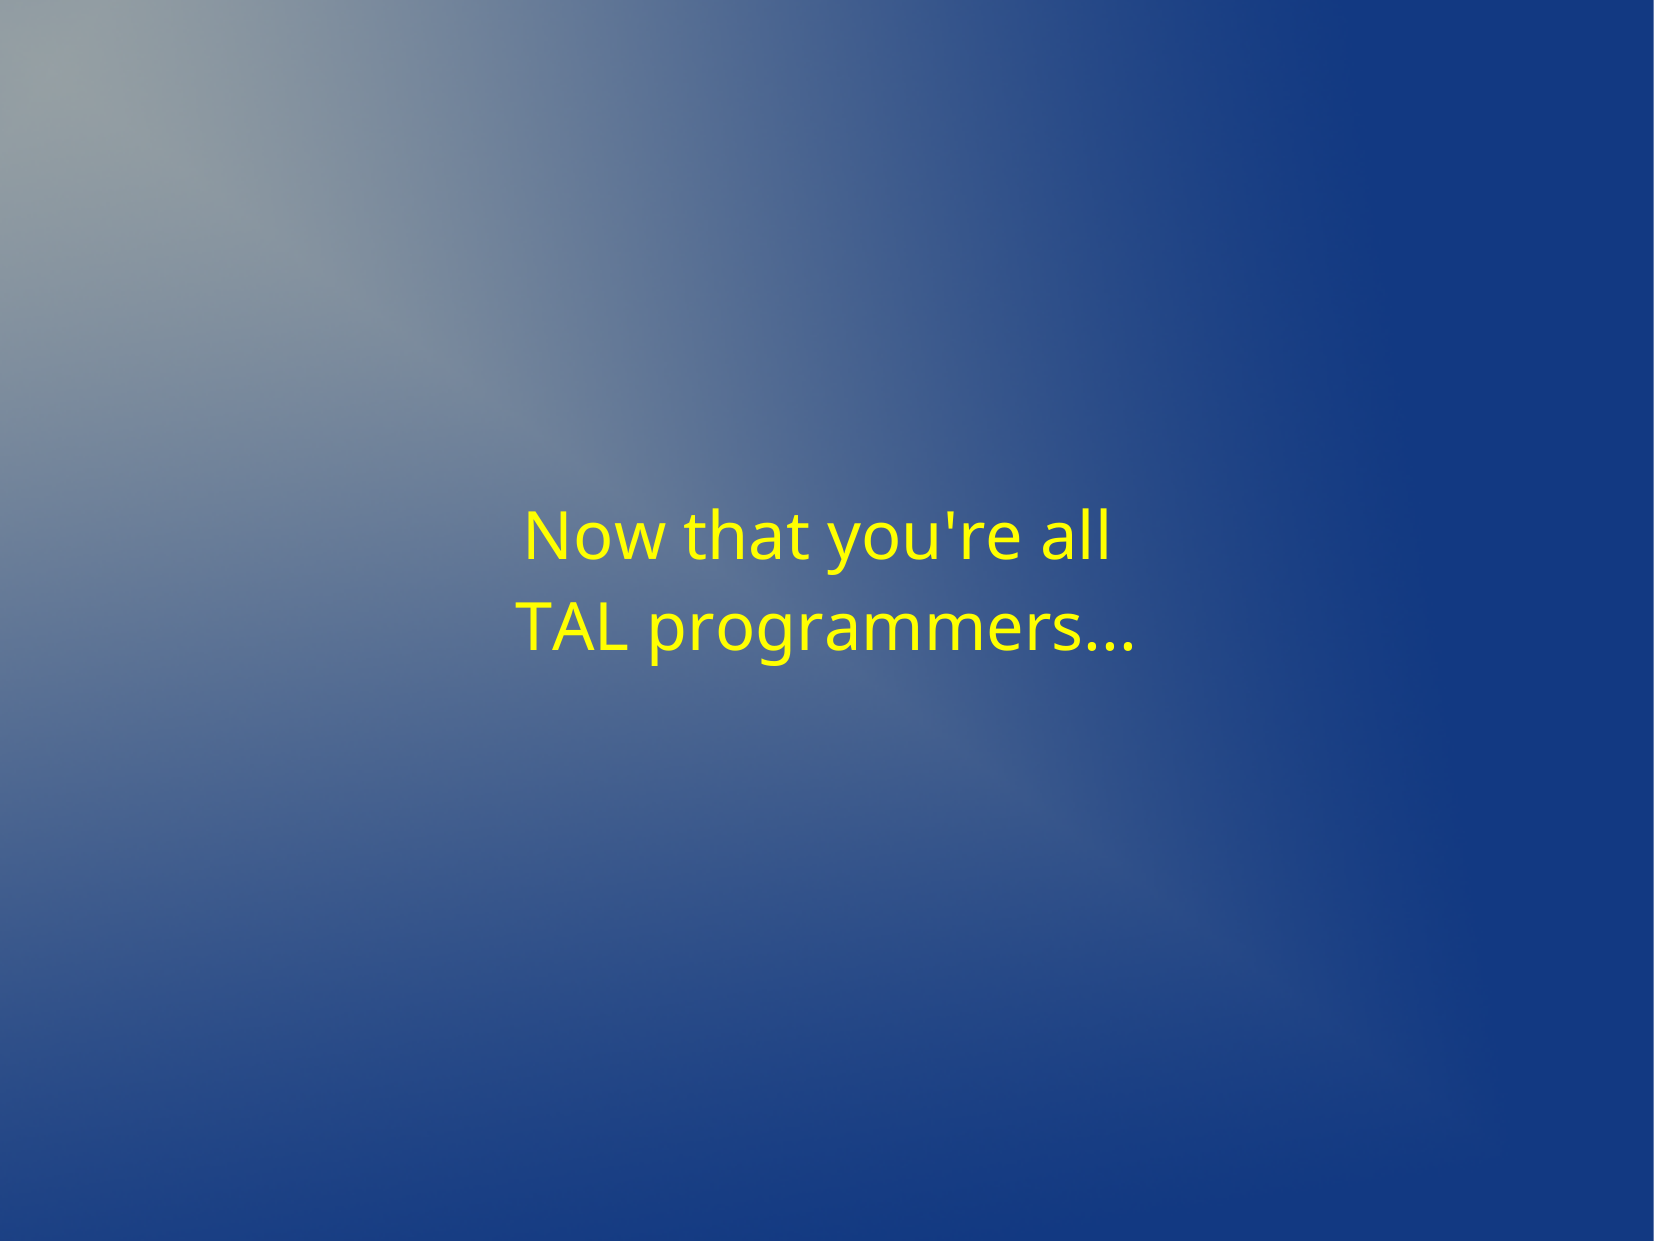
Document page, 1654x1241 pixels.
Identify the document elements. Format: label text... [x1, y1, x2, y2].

subtitle Now that you're all TAL programmers... [82, 56, 1571, 1102]
picture [0, 0, 1654, 1241]
